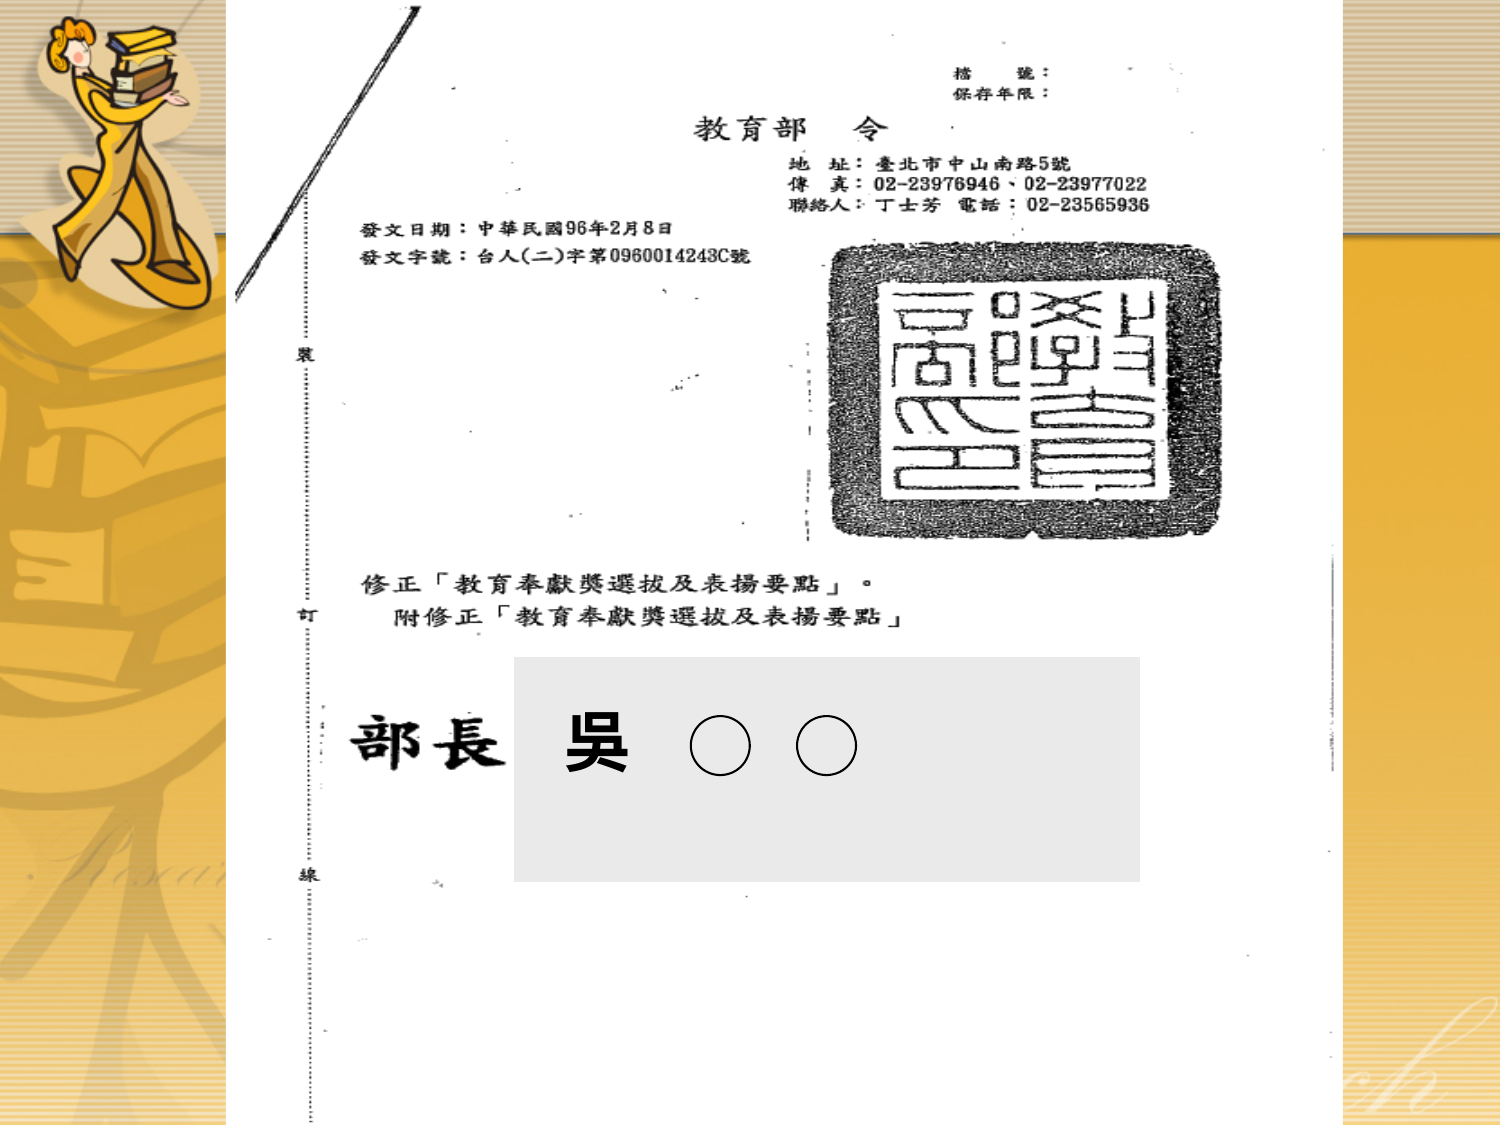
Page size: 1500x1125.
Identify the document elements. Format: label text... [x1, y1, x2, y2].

text_box [514, 657, 1140, 882]
chart [225, 0, 1343, 1125]
text_box 吳 [549, 692, 680, 788]
